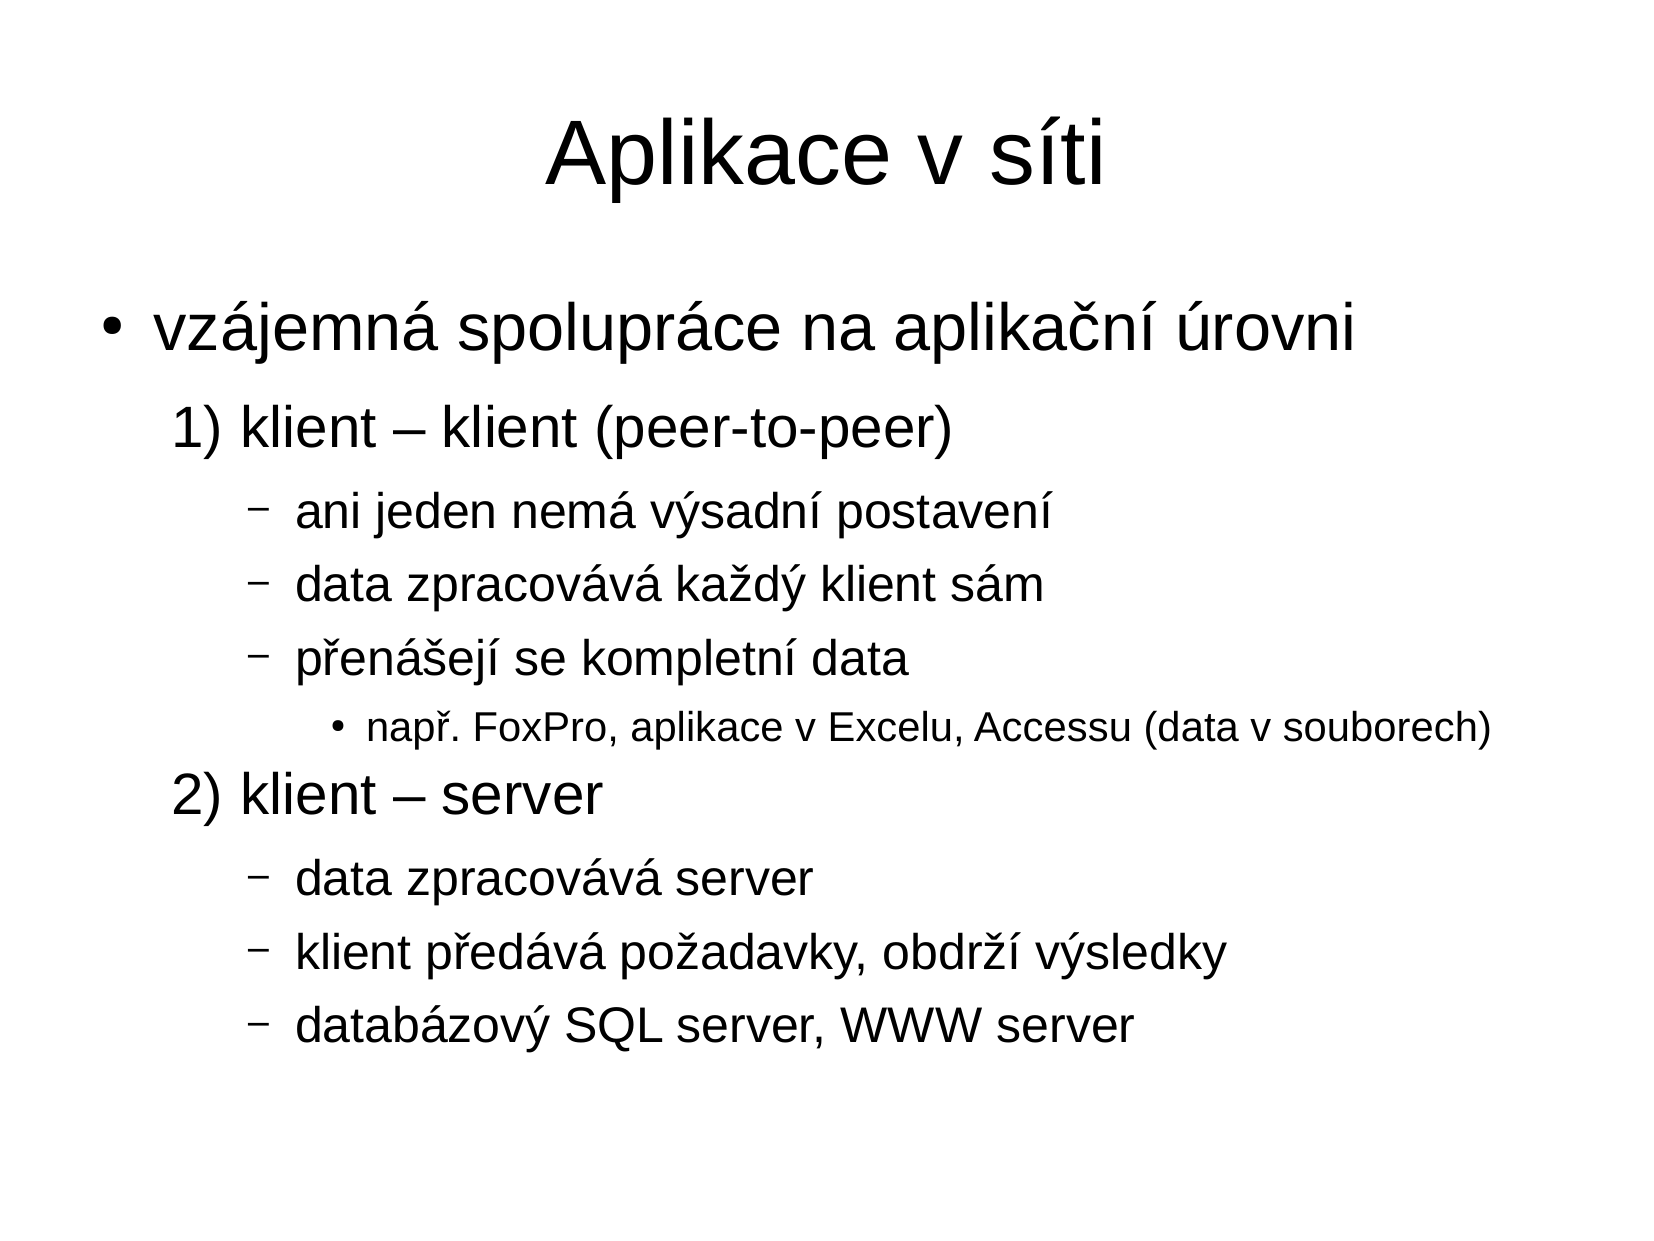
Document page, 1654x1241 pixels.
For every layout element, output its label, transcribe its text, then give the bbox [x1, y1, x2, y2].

list vzájemná spolupráce na aplikační úrovni klient – klient (peer-to-peer) ani jeden nemá výsadní postavení data zpracovává každý klient sám přenášejí se kompletní data např. FoxPro, aplikace v Excelu, Accessu (data v souborech) klient – server data zpracovává server klient předává požadavky, obdrží výsledky databázový SQL server, WWW server [82, 290, 1571, 1182]
title Aplikace v síti [82, 49, 1571, 257]
